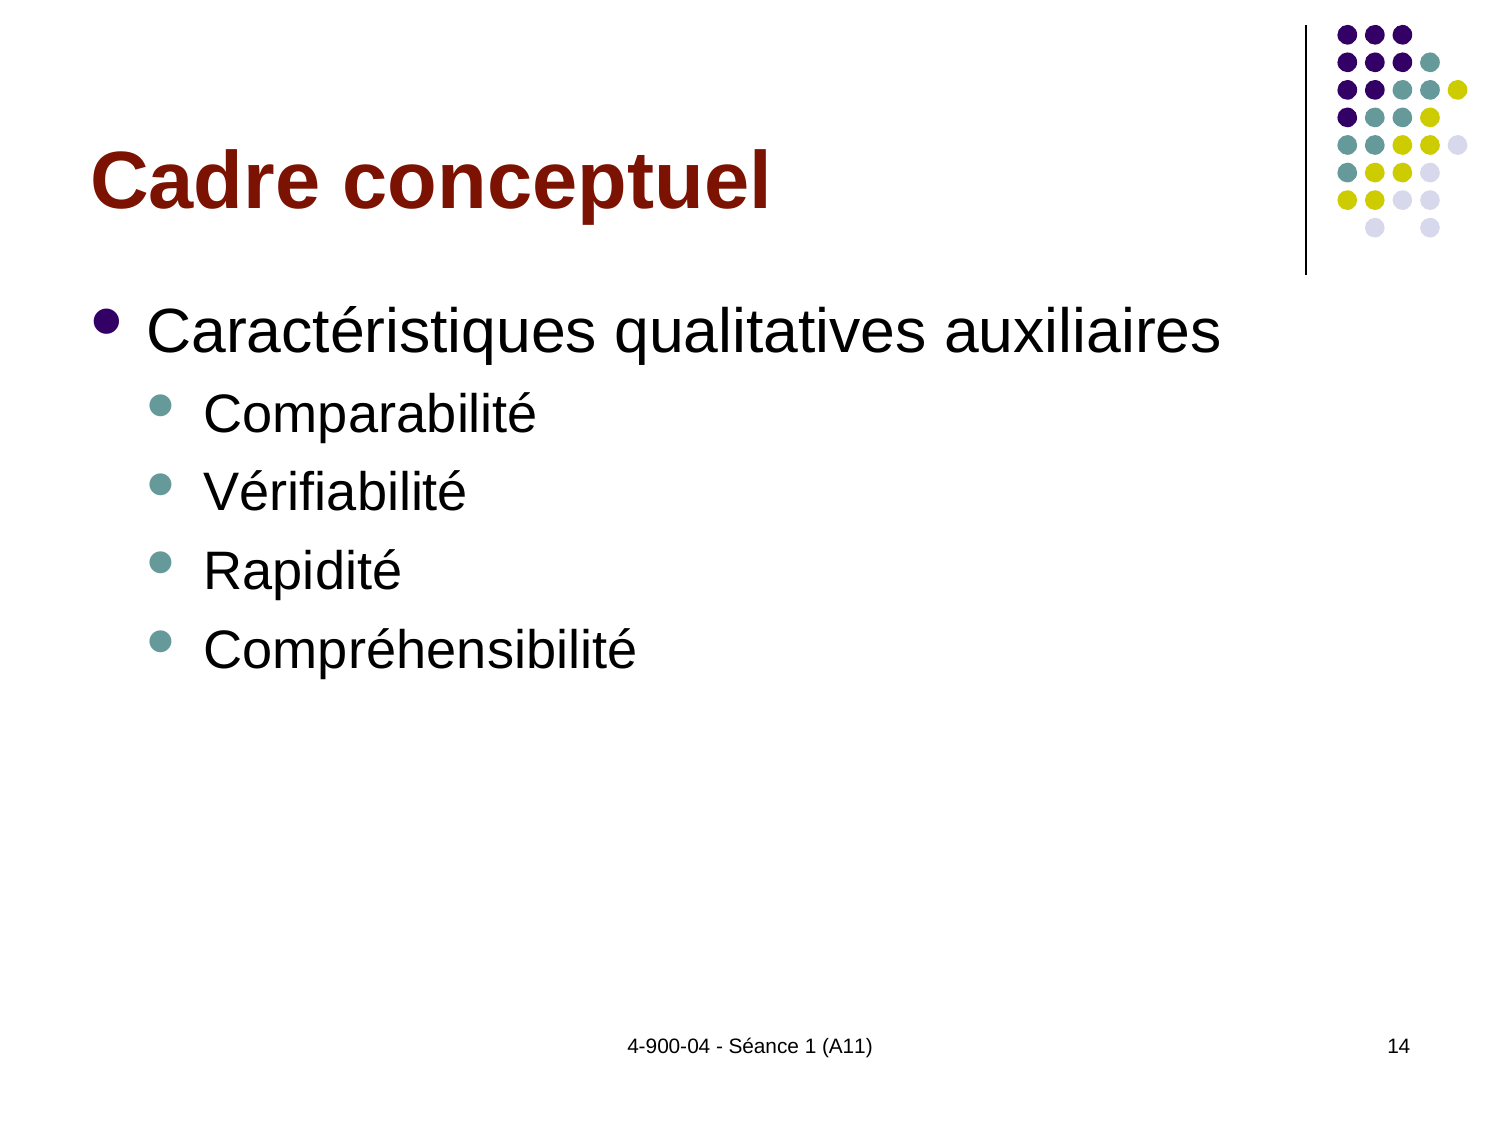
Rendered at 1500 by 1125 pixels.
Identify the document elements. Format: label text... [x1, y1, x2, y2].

list Caractéristiques qualitatives auxiliaires Comparabilité Vérifiabilité Rapidité Compréhensibilité [75, 282, 1426, 1006]
text_box 4-900-04 - Séance 1 (A11) [512, 1025, 988, 1101]
title Cadre conceptuel [74, 20, 1313, 233]
text_box <numéro> [1074, 1025, 1426, 1101]
